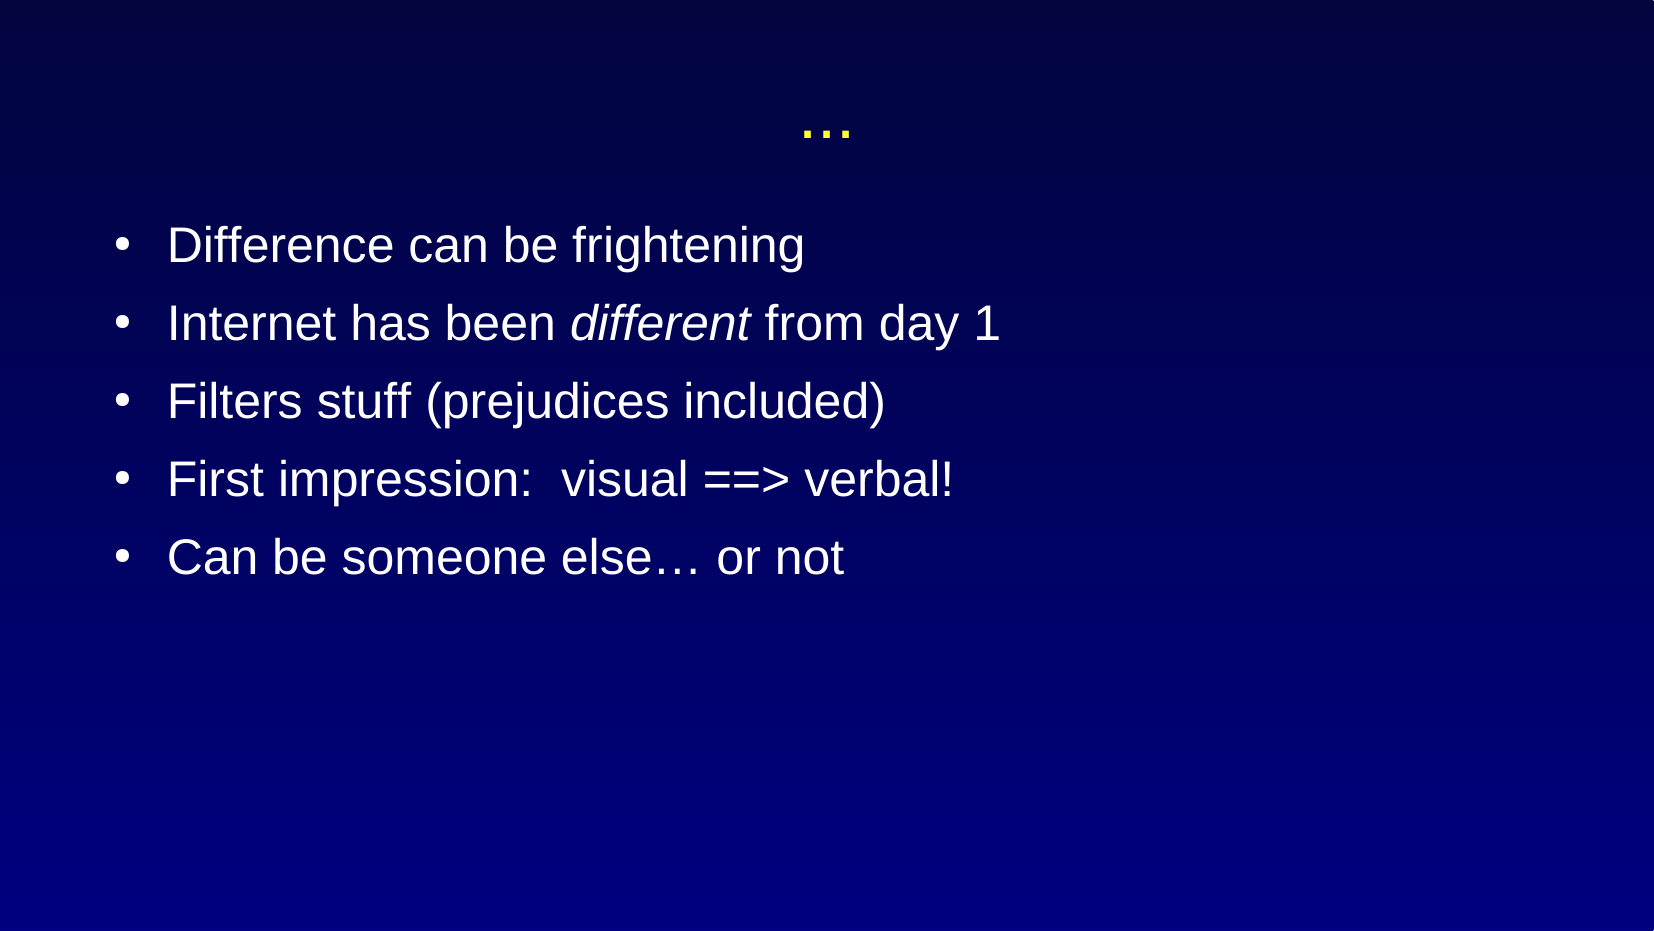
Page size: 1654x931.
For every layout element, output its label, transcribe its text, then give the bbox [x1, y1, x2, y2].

list Difference can be frightening Internet has been different from day 1 Filters stuff (prejudices included) First impression: visual ==> verbal! Can be someone else… or not [82, 217, 1571, 758]
title ... [82, 37, 1571, 193]
